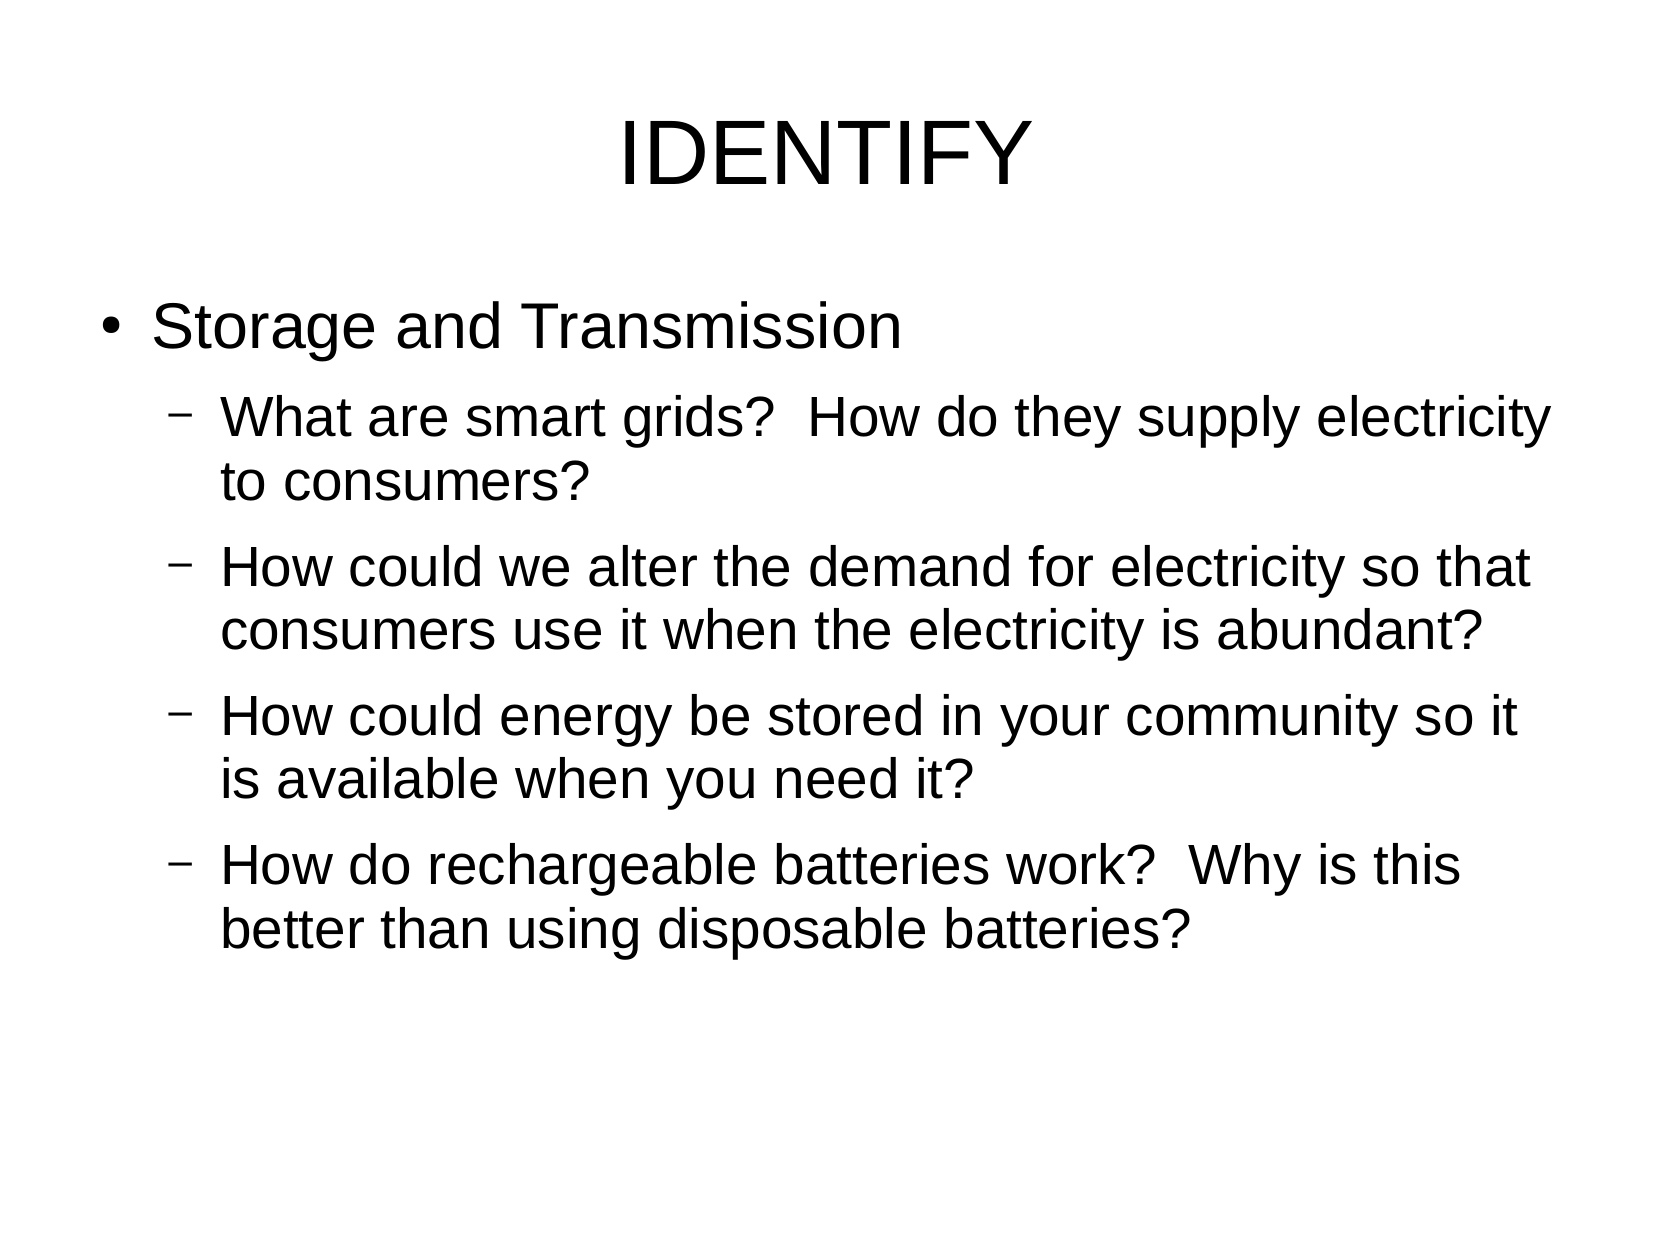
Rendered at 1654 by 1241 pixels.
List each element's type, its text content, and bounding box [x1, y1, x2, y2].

title IDENTIFY [82, 49, 1571, 257]
list Storage and Transmission What are smart grids? How do they supply electricity to consumers? How could we alter the demand for electricity so that consumers use it when the electricity is abundant? How could energy be stored in your community so it is available when you need it? How do rechargeable batteries work? Why is this better than using disposable batteries? [82, 290, 1571, 1010]
